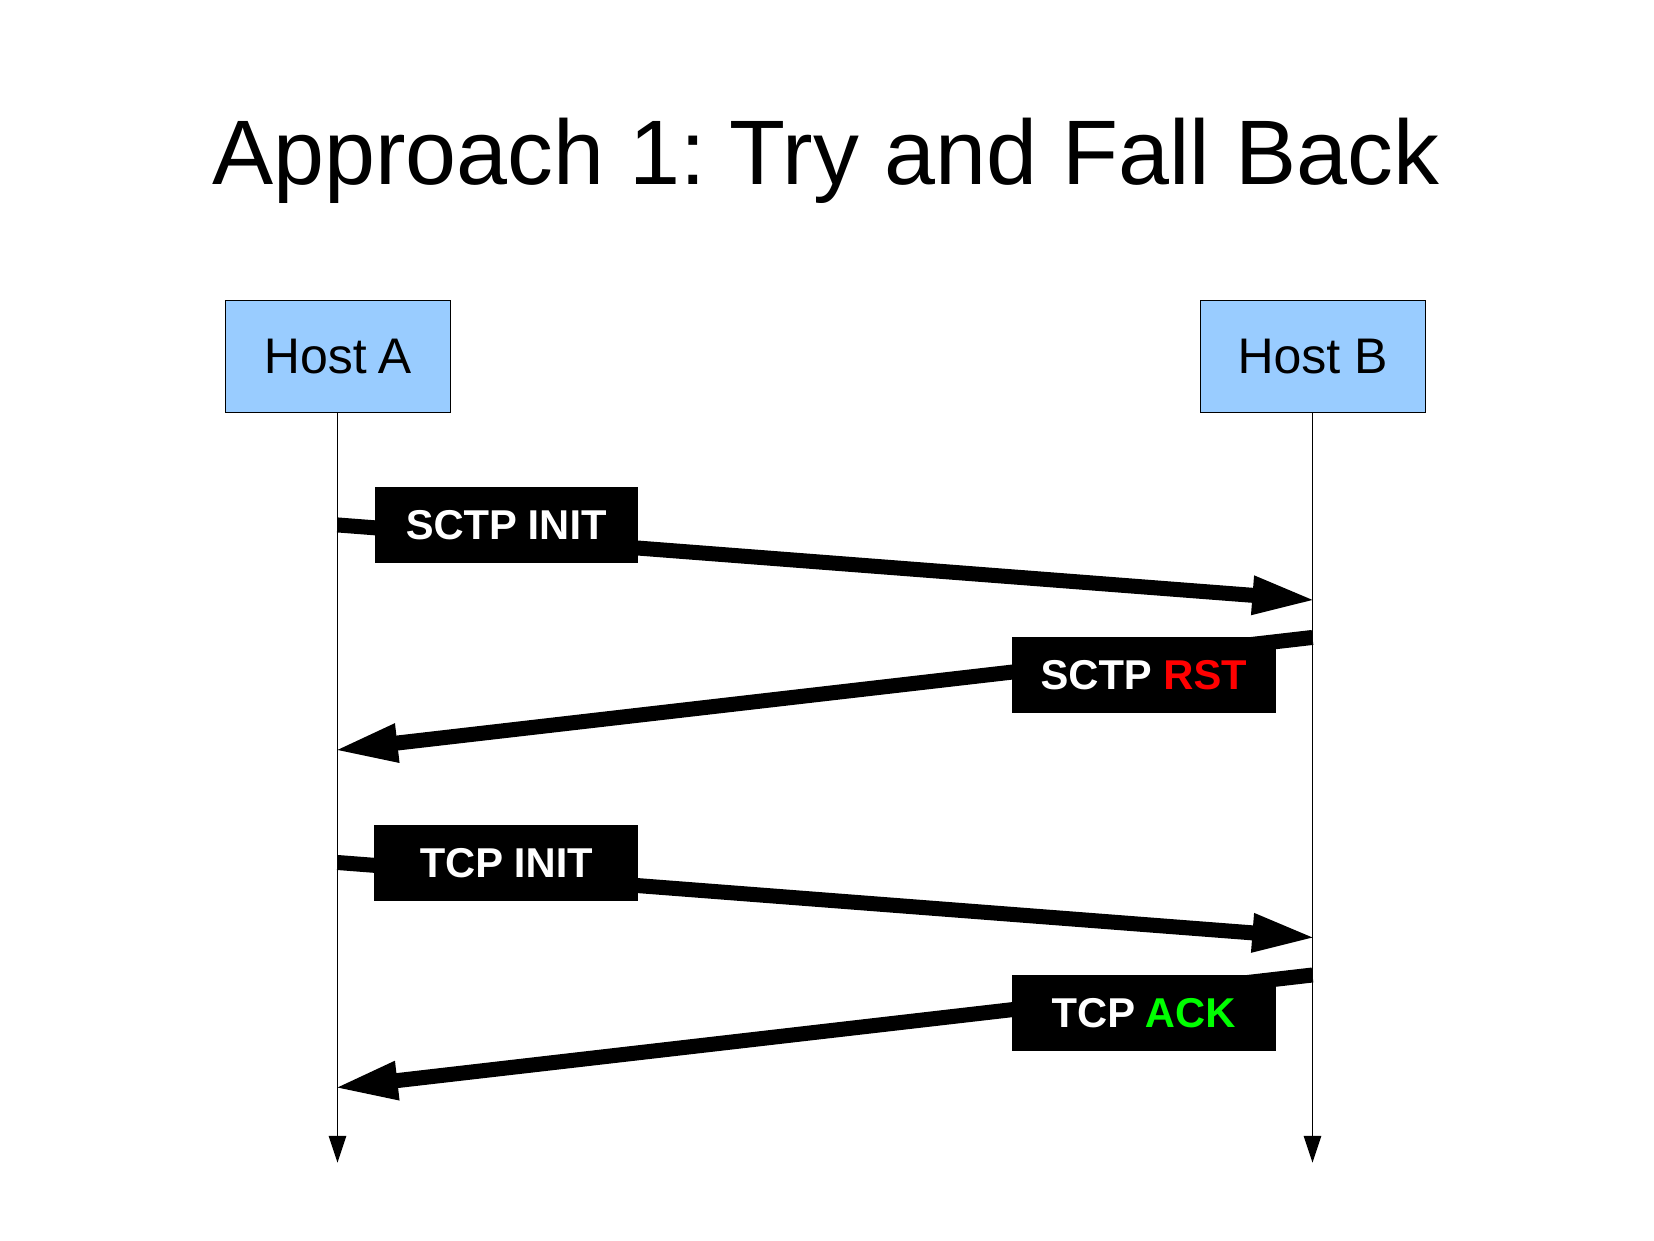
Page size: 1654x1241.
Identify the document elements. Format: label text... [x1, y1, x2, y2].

text_box SCTP RST [1012, 637, 1276, 713]
text_box Host A [225, 300, 451, 413]
text_box TCP INIT [374, 825, 638, 901]
text_box SCTP INIT [375, 487, 638, 563]
text_box Host B [1200, 300, 1426, 413]
text_box TCP ACK [1012, 975, 1276, 1051]
title Approach 1: Try and Fall Back [82, 49, 1571, 257]
